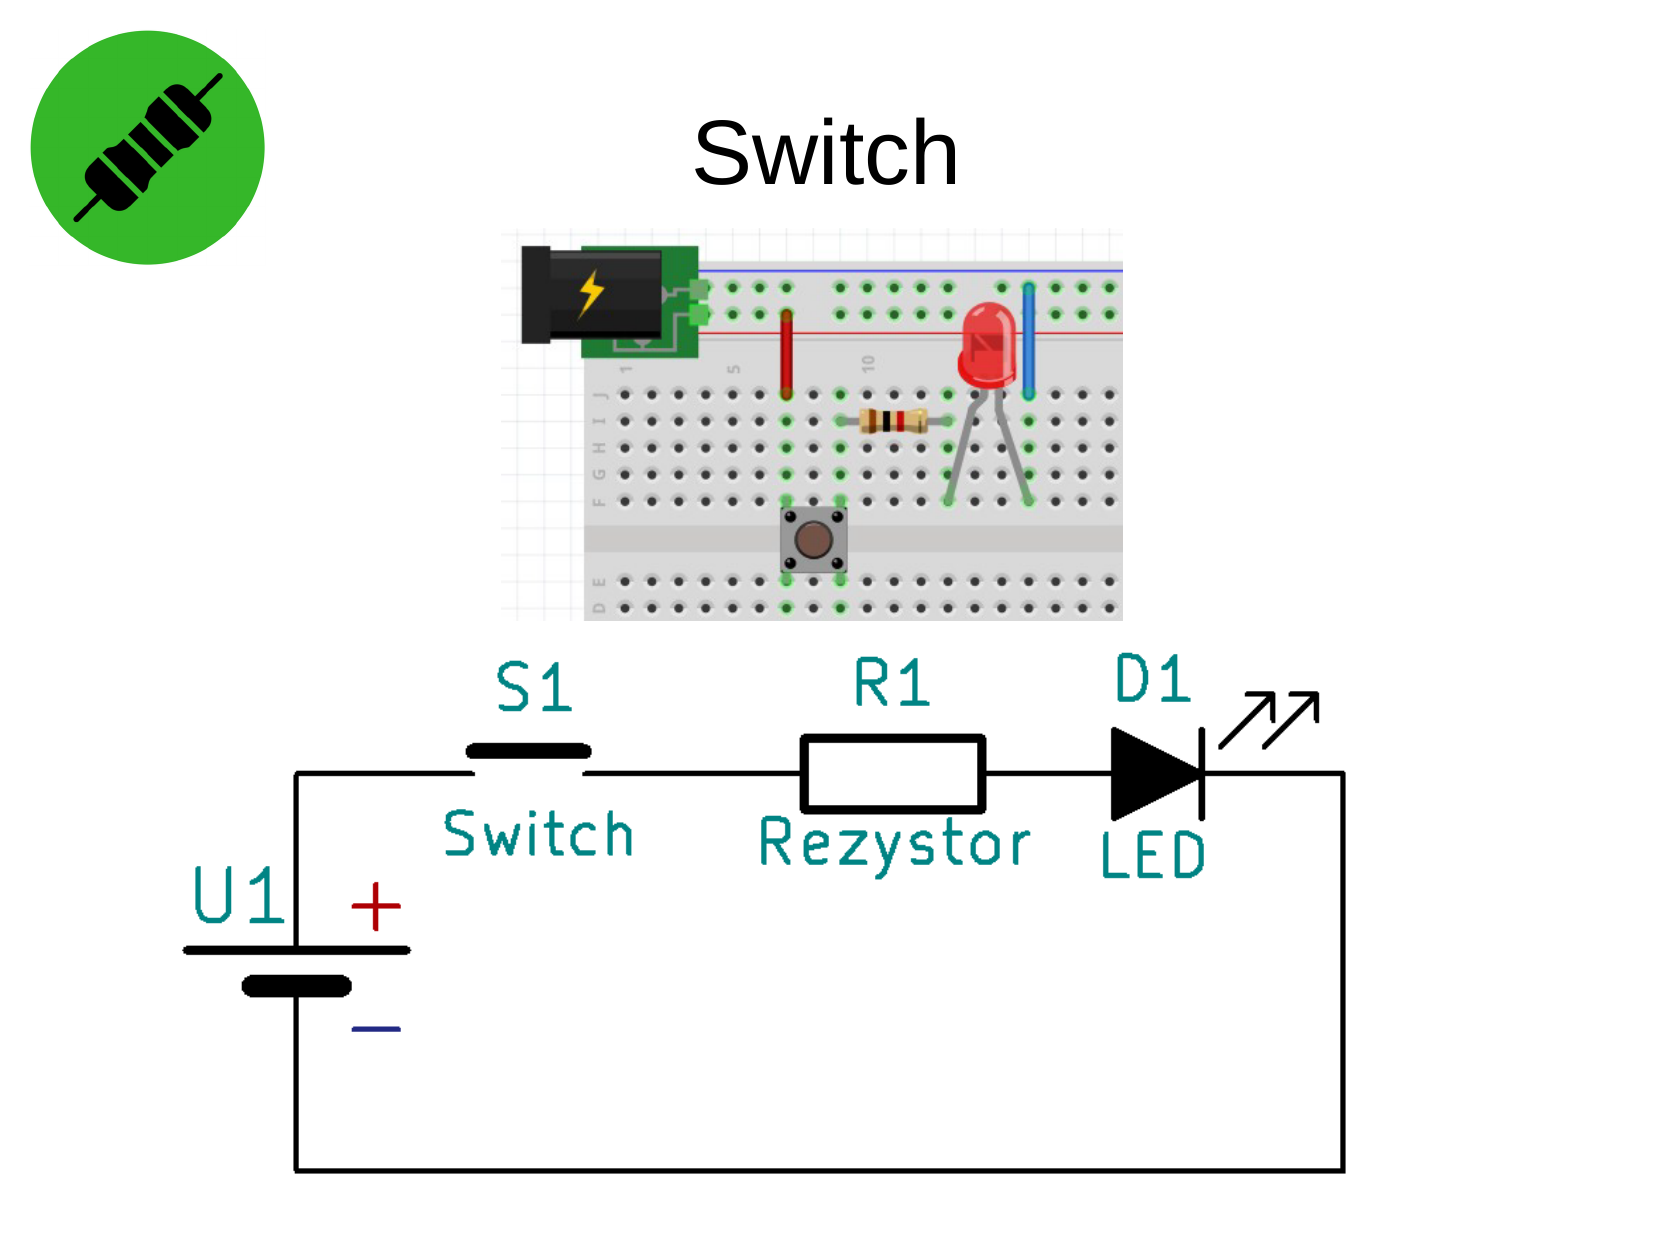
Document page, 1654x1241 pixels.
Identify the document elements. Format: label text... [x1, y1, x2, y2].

picture [177, 649, 1359, 1187]
title Switch [266, 49, 1571, 257]
picture [501, 228, 1123, 621]
picture [29, 29, 266, 266]
